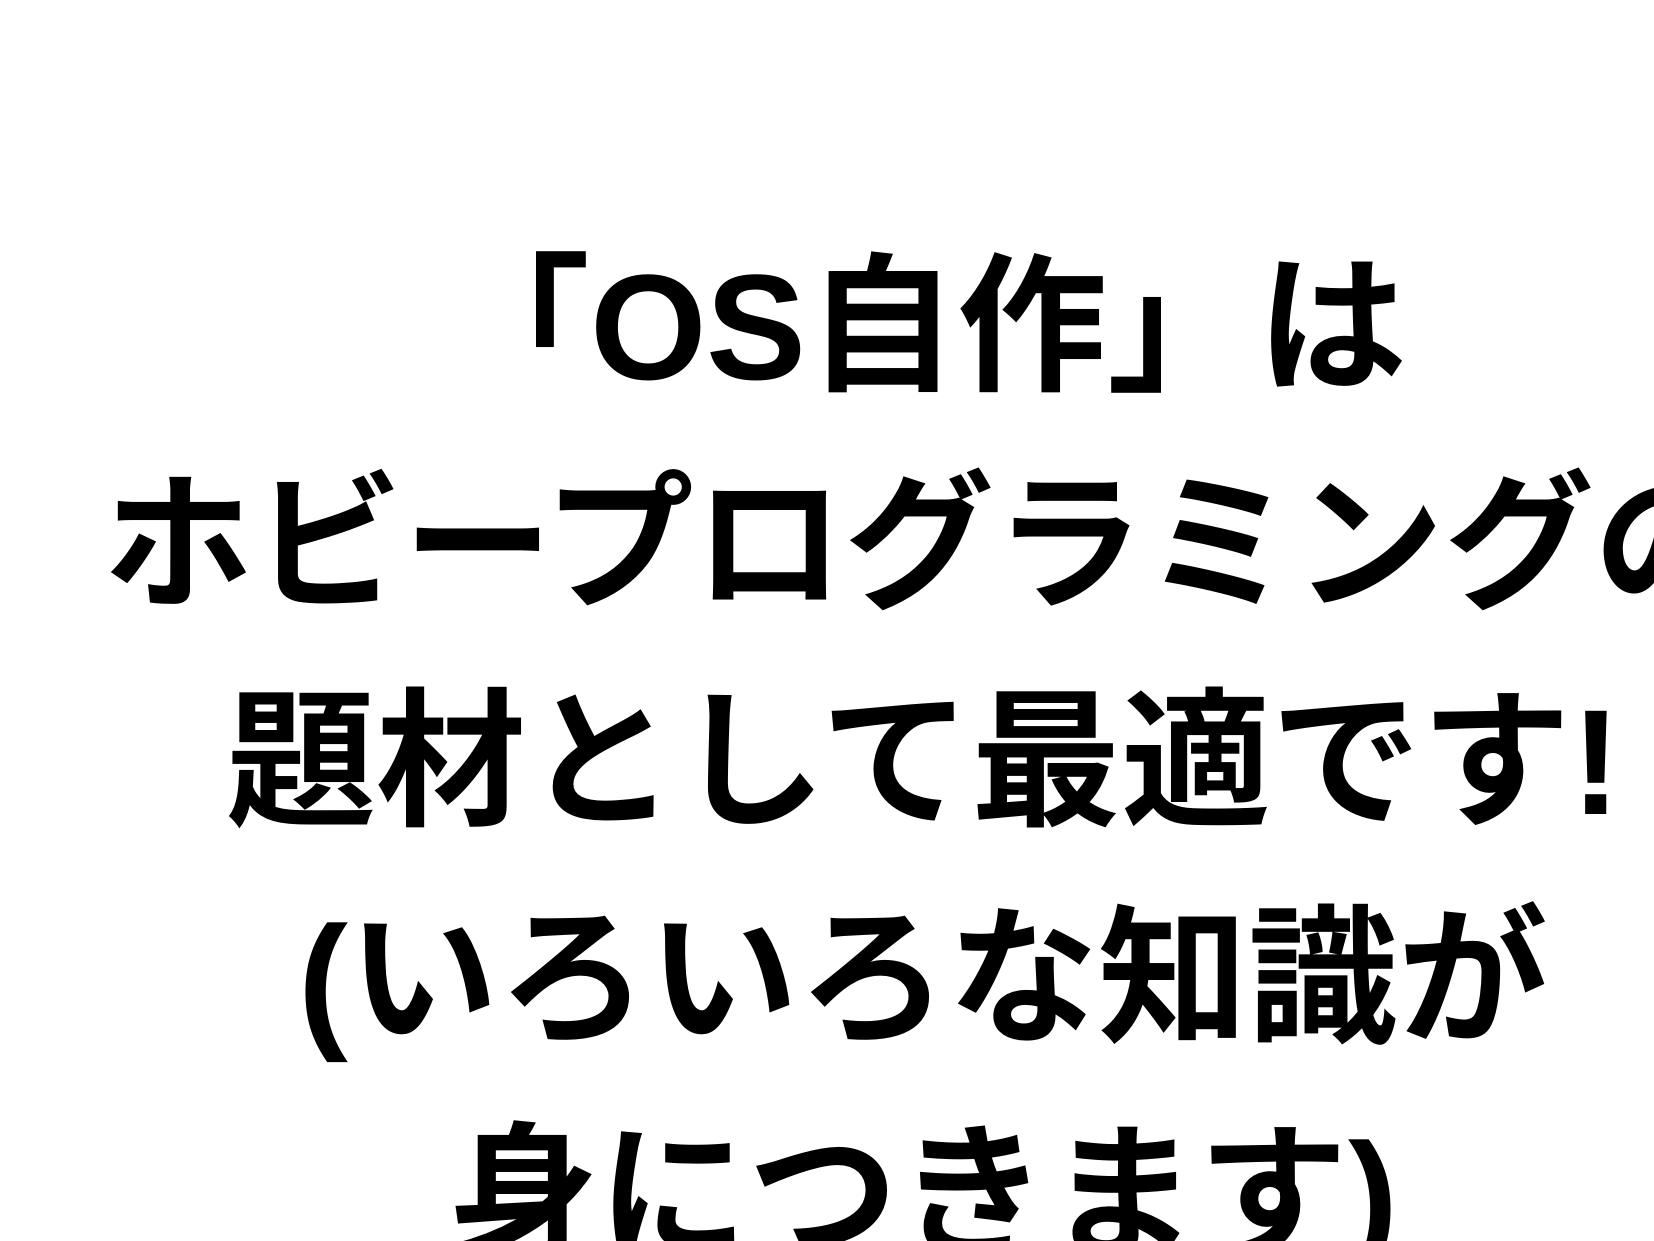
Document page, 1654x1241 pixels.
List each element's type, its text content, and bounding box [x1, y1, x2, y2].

text_box 「OS自作」は ホビープログラミングの 題材として最適です! (いろいろな知識が 身につきます) [88, 198, 1561, 1045]
